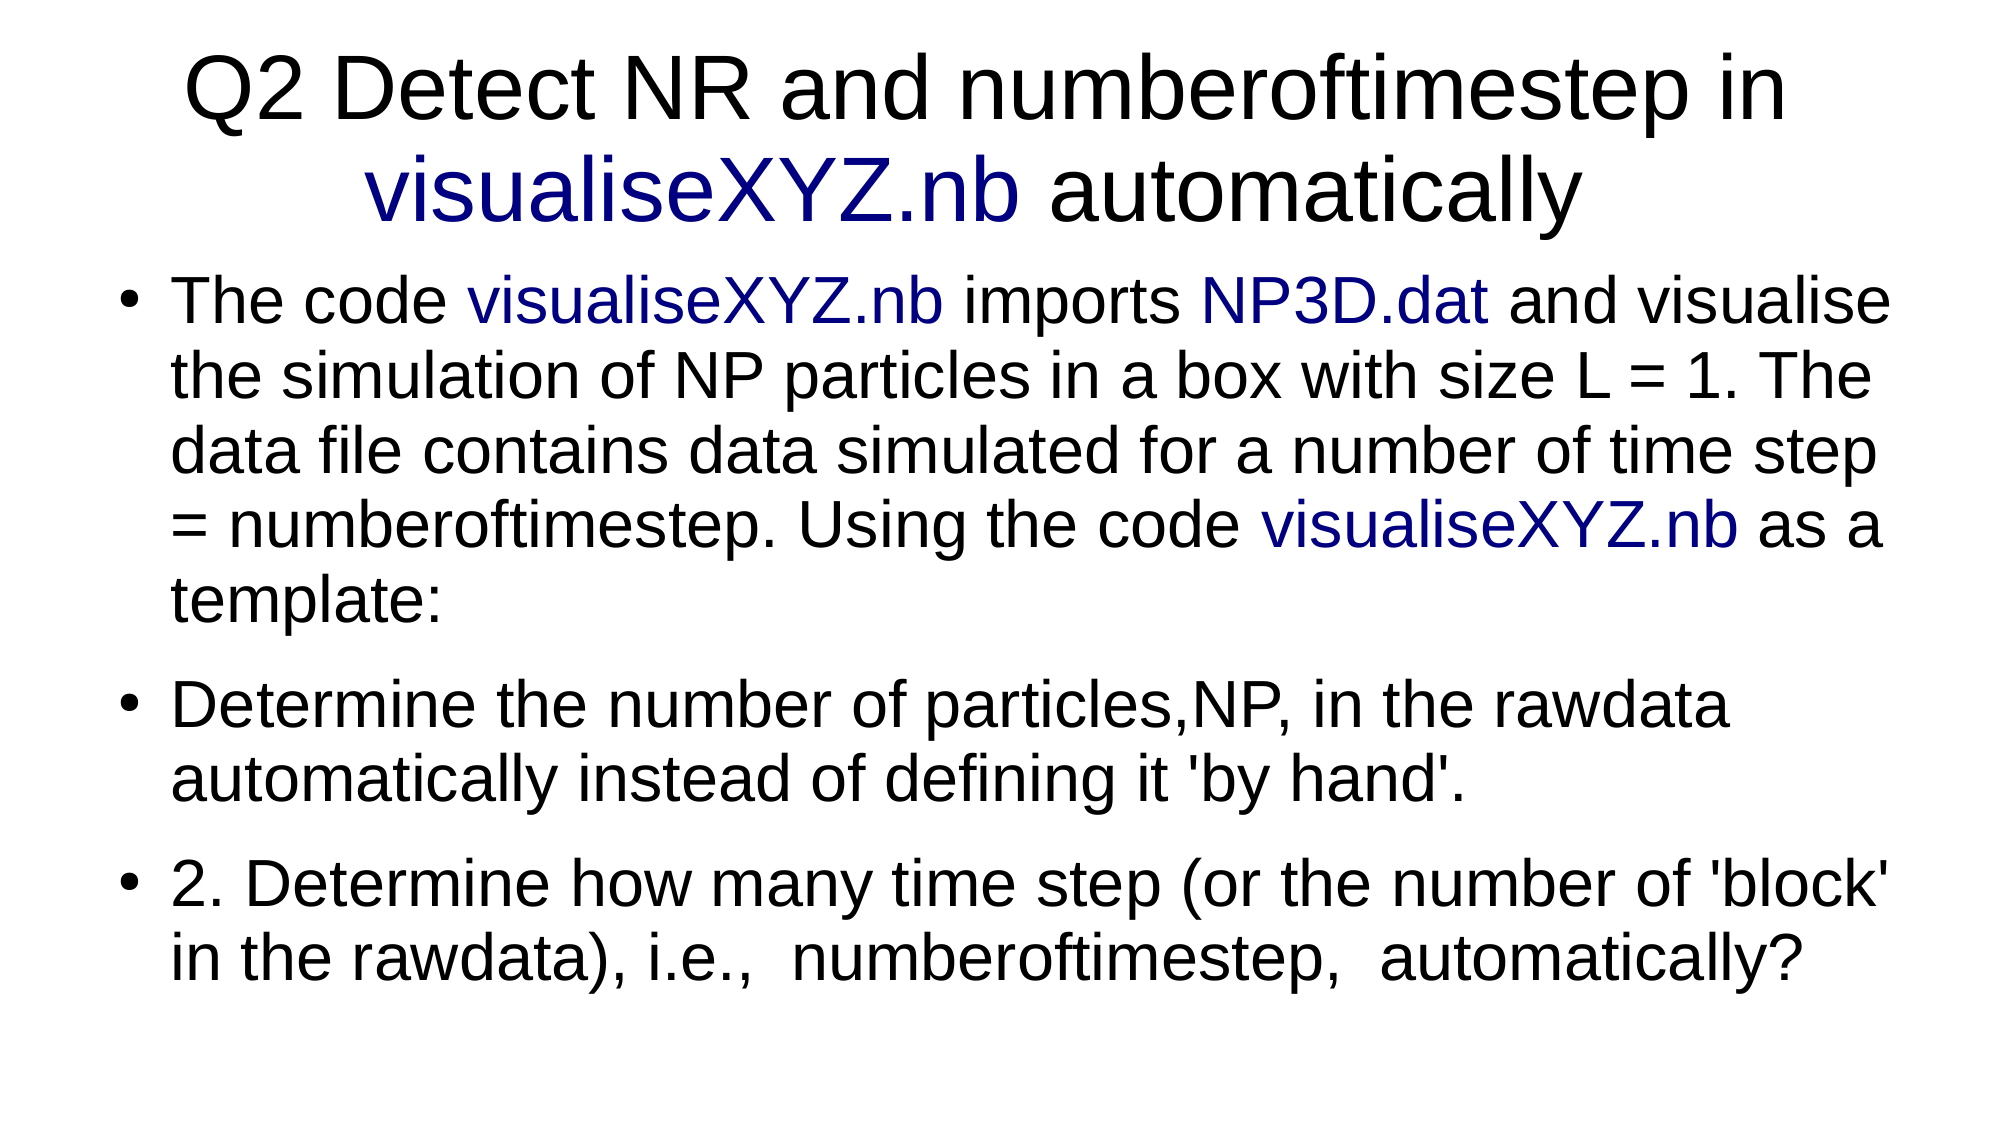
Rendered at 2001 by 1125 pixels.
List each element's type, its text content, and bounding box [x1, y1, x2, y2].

title Q2 Detect NR and numberoftimestep in visualiseXYZ.nb automatically [99, 36, 1900, 242]
list The code visualiseXYZ.nb imports NP3D.dat and visualise the simulation of NP particles in a box with size L = 1. The data file contains data simulated for a number of time step = numberoftimestep. Using the code visualiseXYZ.nb as a template: Determine the number of particles,NP, in the rawdata automatically instead of defining it 'by hand'. 2. Determine how many time step (or the number of 'block' in the rawdata), i.e., numberoftimestep, automatically? [99, 263, 1900, 996]
